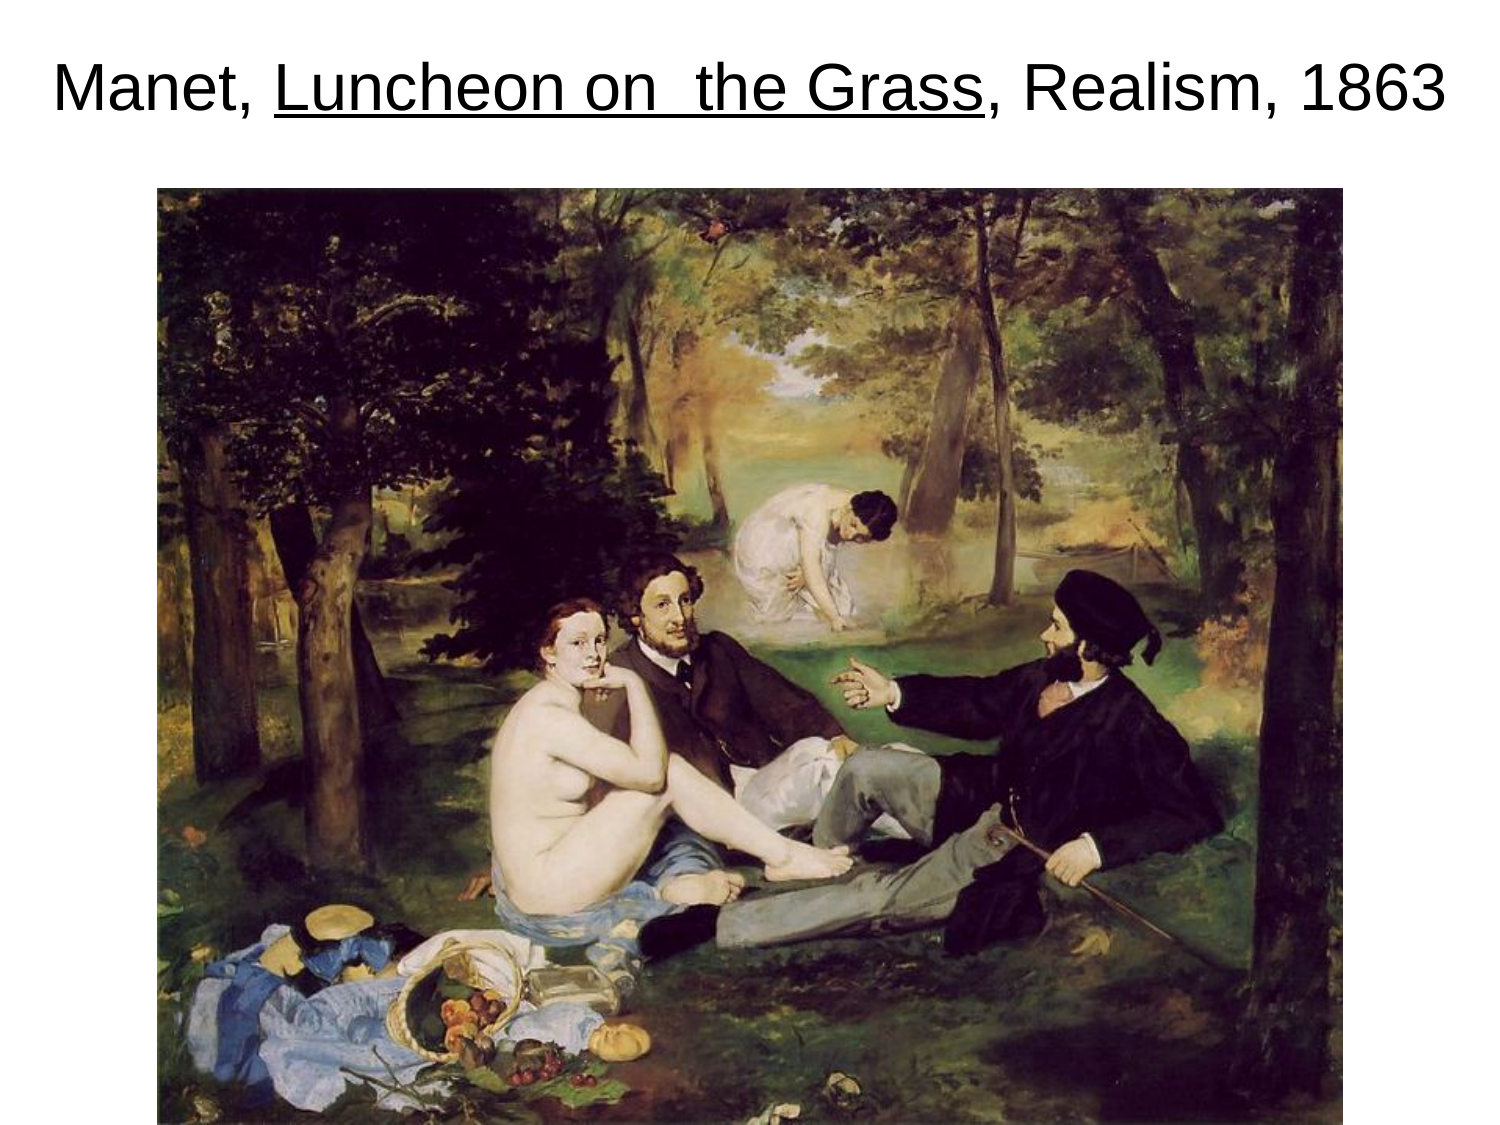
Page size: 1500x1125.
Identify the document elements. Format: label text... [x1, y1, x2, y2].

picture [157, 188, 1343, 1125]
title Manet, Luncheon on the Grass, Realism, 1863 [0, 0, 1500, 175]
